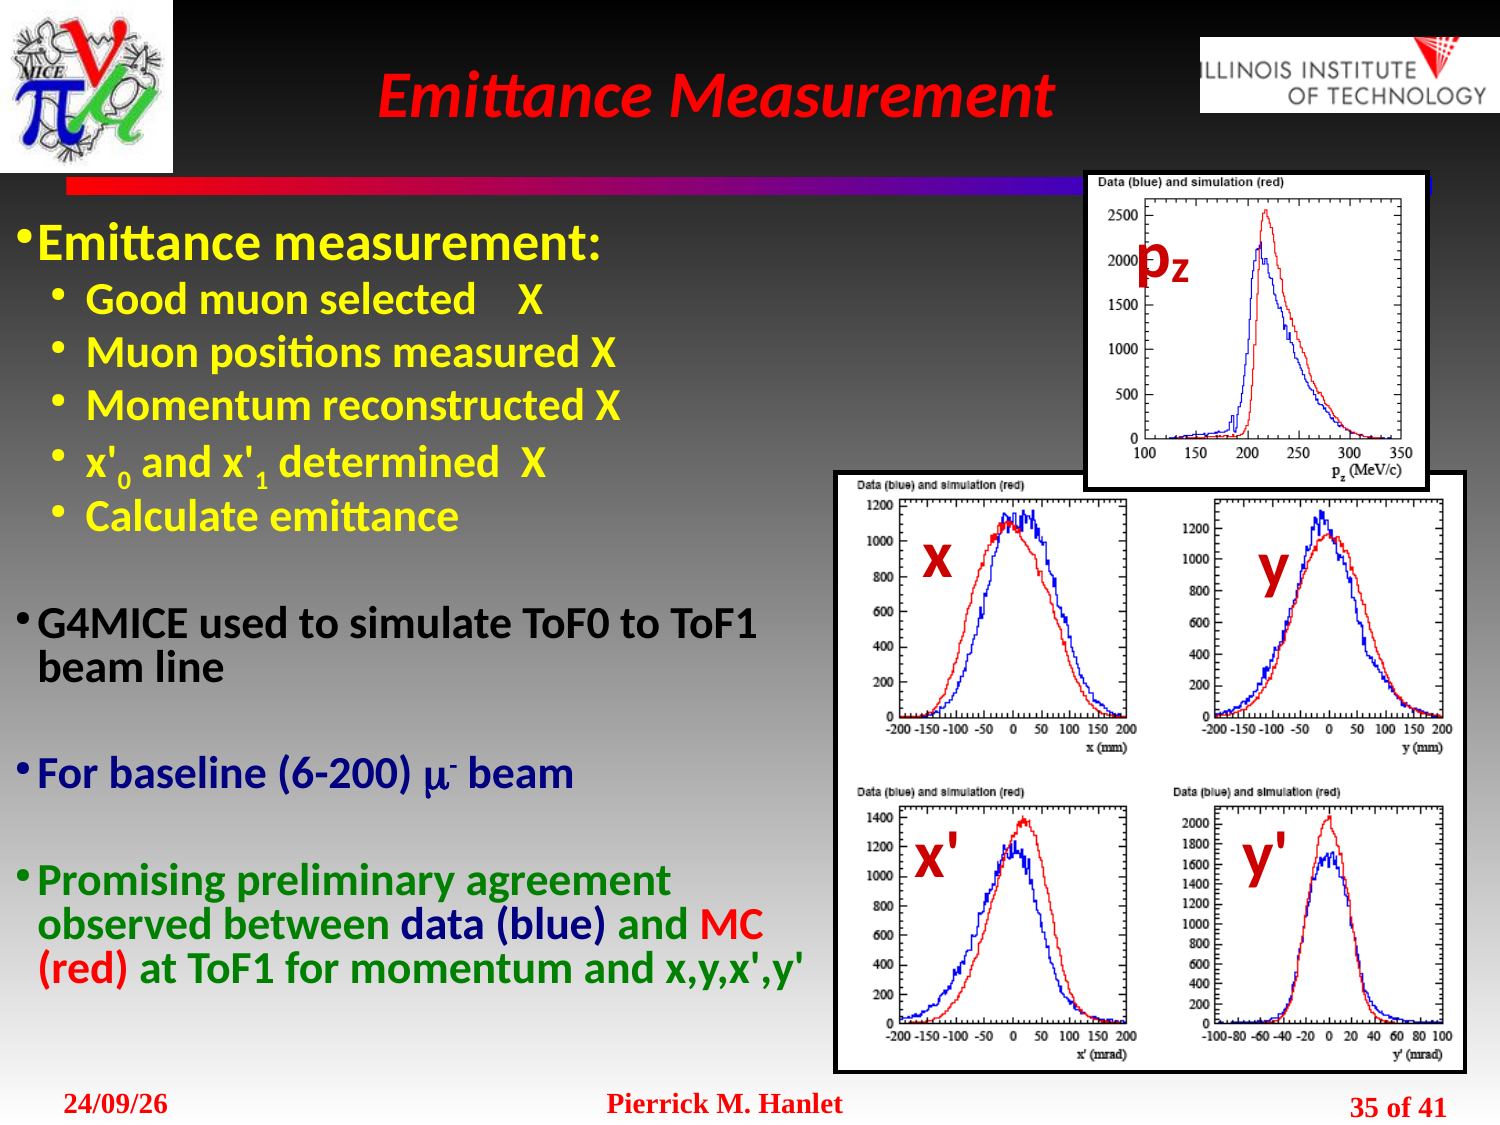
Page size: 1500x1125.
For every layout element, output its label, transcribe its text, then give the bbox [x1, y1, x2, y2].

text_box x [900, 525, 976, 591]
list Emittance measurement: Good muon selected X Muon positions measured X Momentum reconstructed X x'0 and x'1 determined X Calculate emittance G4MICE used to simulate ToF0 to ToF1 beam line For baseline (6-200) - beam Promising preliminary agreement observed between data (blue) and MC (red) at ToF1 for momentum and x,y,x',y' [0, 211, 863, 1088]
title Emittance Measurement [234, 16, 1200, 172]
picture [1087, 174, 1426, 487]
text_box y' [1219, 825, 1313, 891]
text_box pz [1125, 224, 1201, 304]
picture [1200, 37, 1500, 113]
picture [0, 0, 173, 173]
text_box y [1237, 534, 1311, 601]
text_box x' [900, 825, 976, 901]
picture [837, 474, 1463, 1070]
